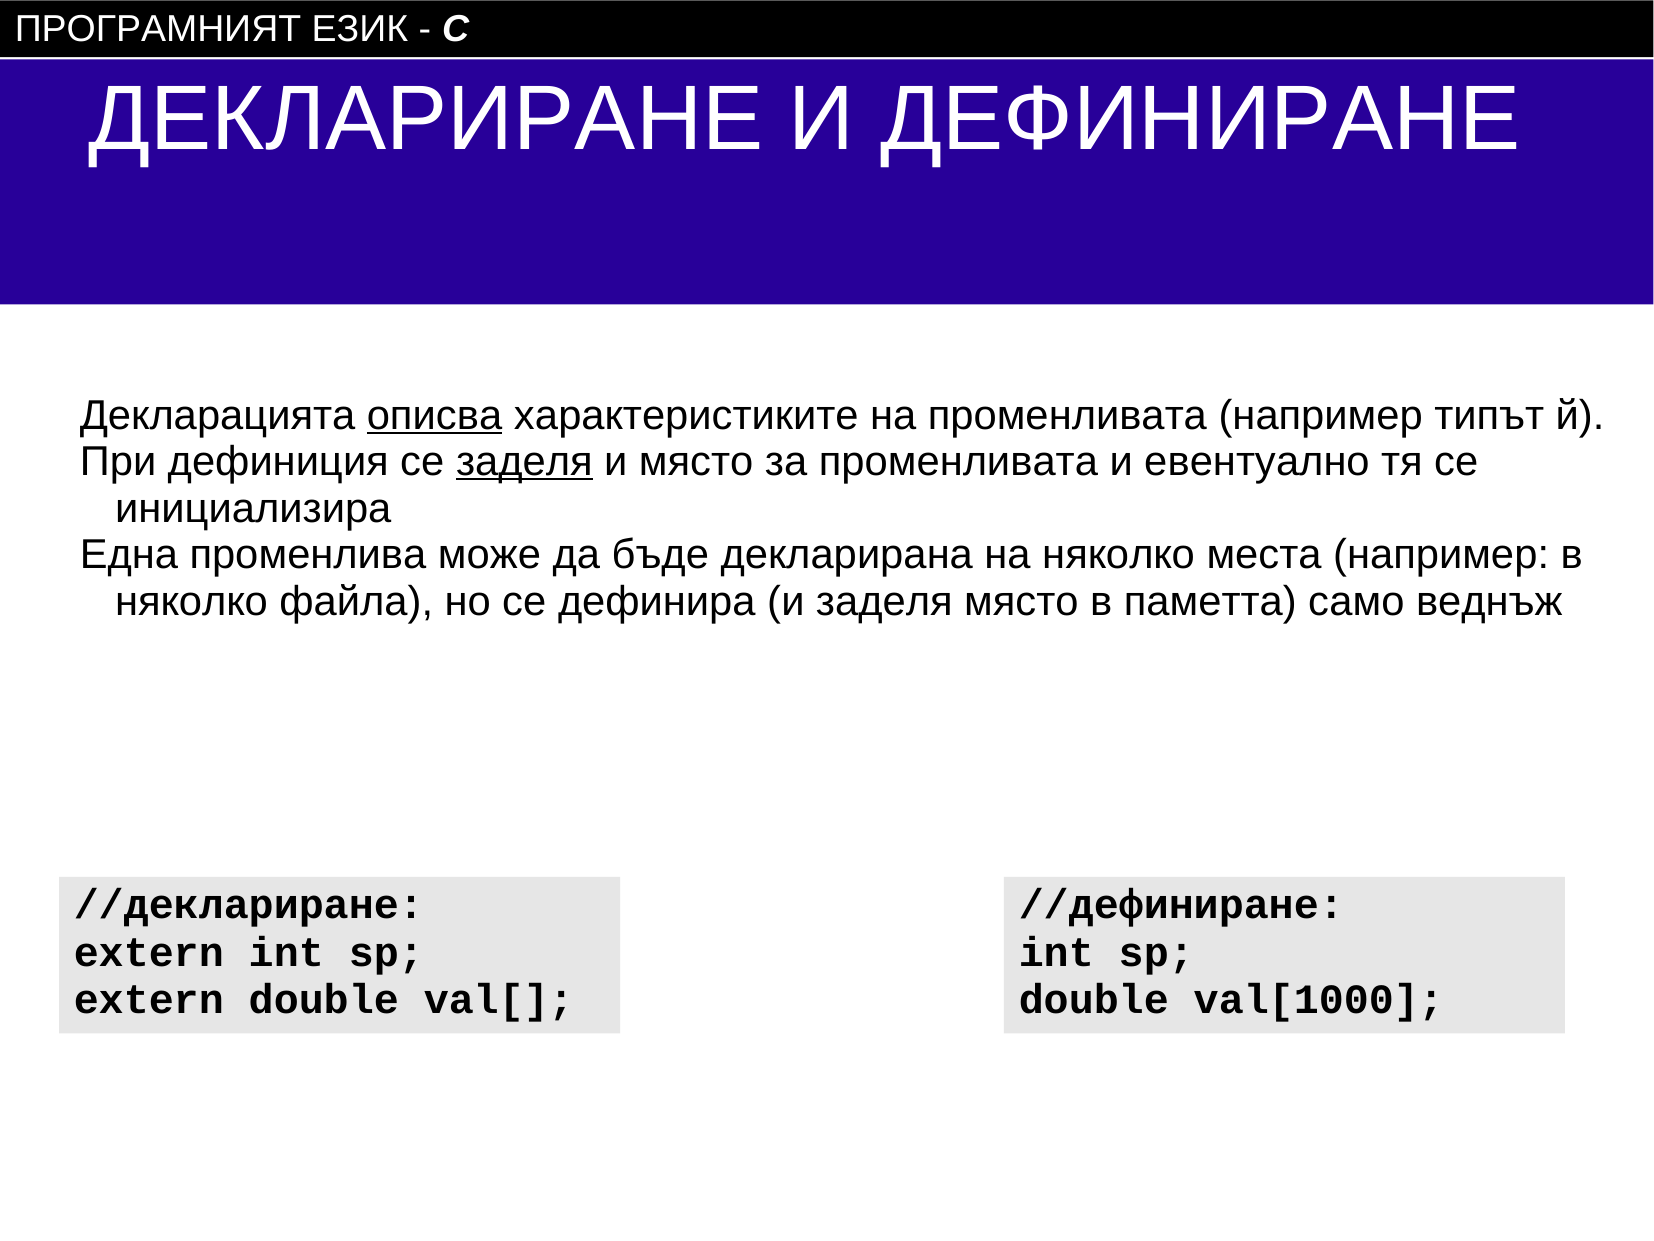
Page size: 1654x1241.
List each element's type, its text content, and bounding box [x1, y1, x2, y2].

text_box ПРОГРАМНИЯT ЕЗИК - С [0, 0, 1654, 58]
text_box Декларацията описва характеристиките на променливата (например типът й). При дефиниция се заделя и място за променливата и евентуално тя се инициализира Една променлива може да бъде декларирана на няколко места (например: в няколко файла), но се дефинира (и заделя място в паметта) само веднъж [29, 383, 1625, 678]
text_box ДЕКЛАРИРАНЕ И ДЕФИНИРАНЕ [0, 59, 1654, 305]
text_box //деклариране: extern int sp; extern double val[]; [59, 876, 621, 1034]
text_box //дефиниране: int sp; double val[1000]; [1003, 876, 1565, 1034]
